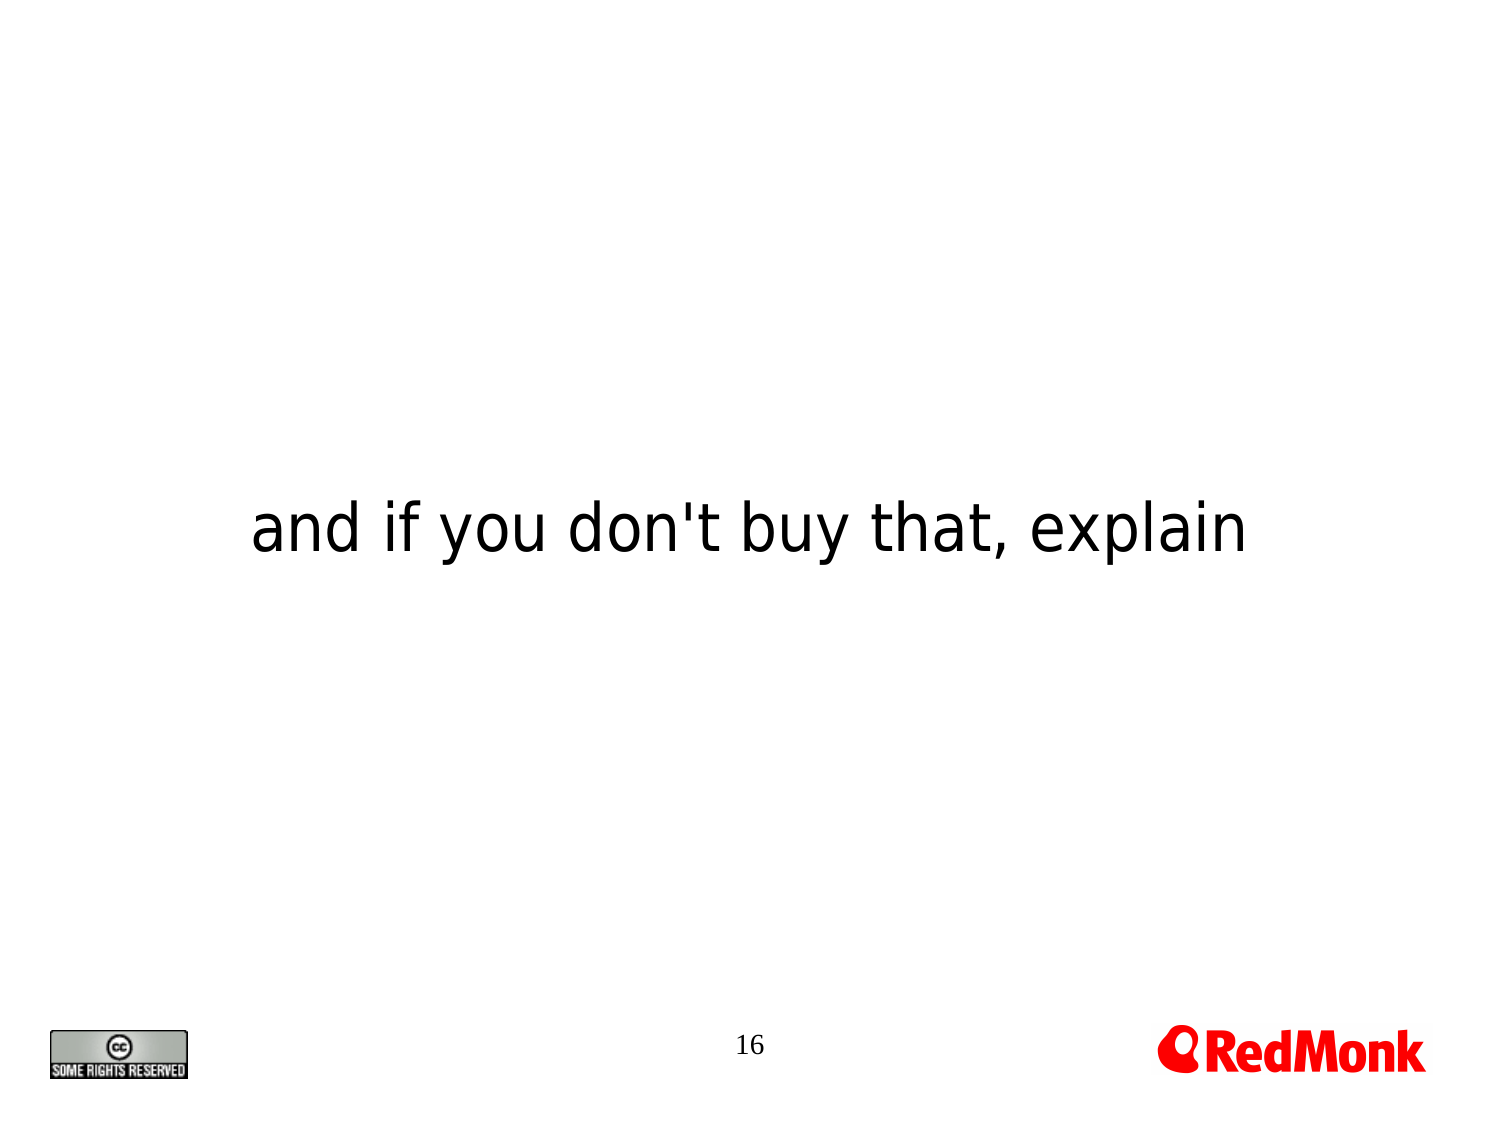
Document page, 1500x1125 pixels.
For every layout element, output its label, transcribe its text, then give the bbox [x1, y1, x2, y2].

text_box and if you don't buy that, explain [75, 486, 1426, 928]
picture [1151, 1023, 1433, 1075]
picture [50, 1030, 188, 1079]
